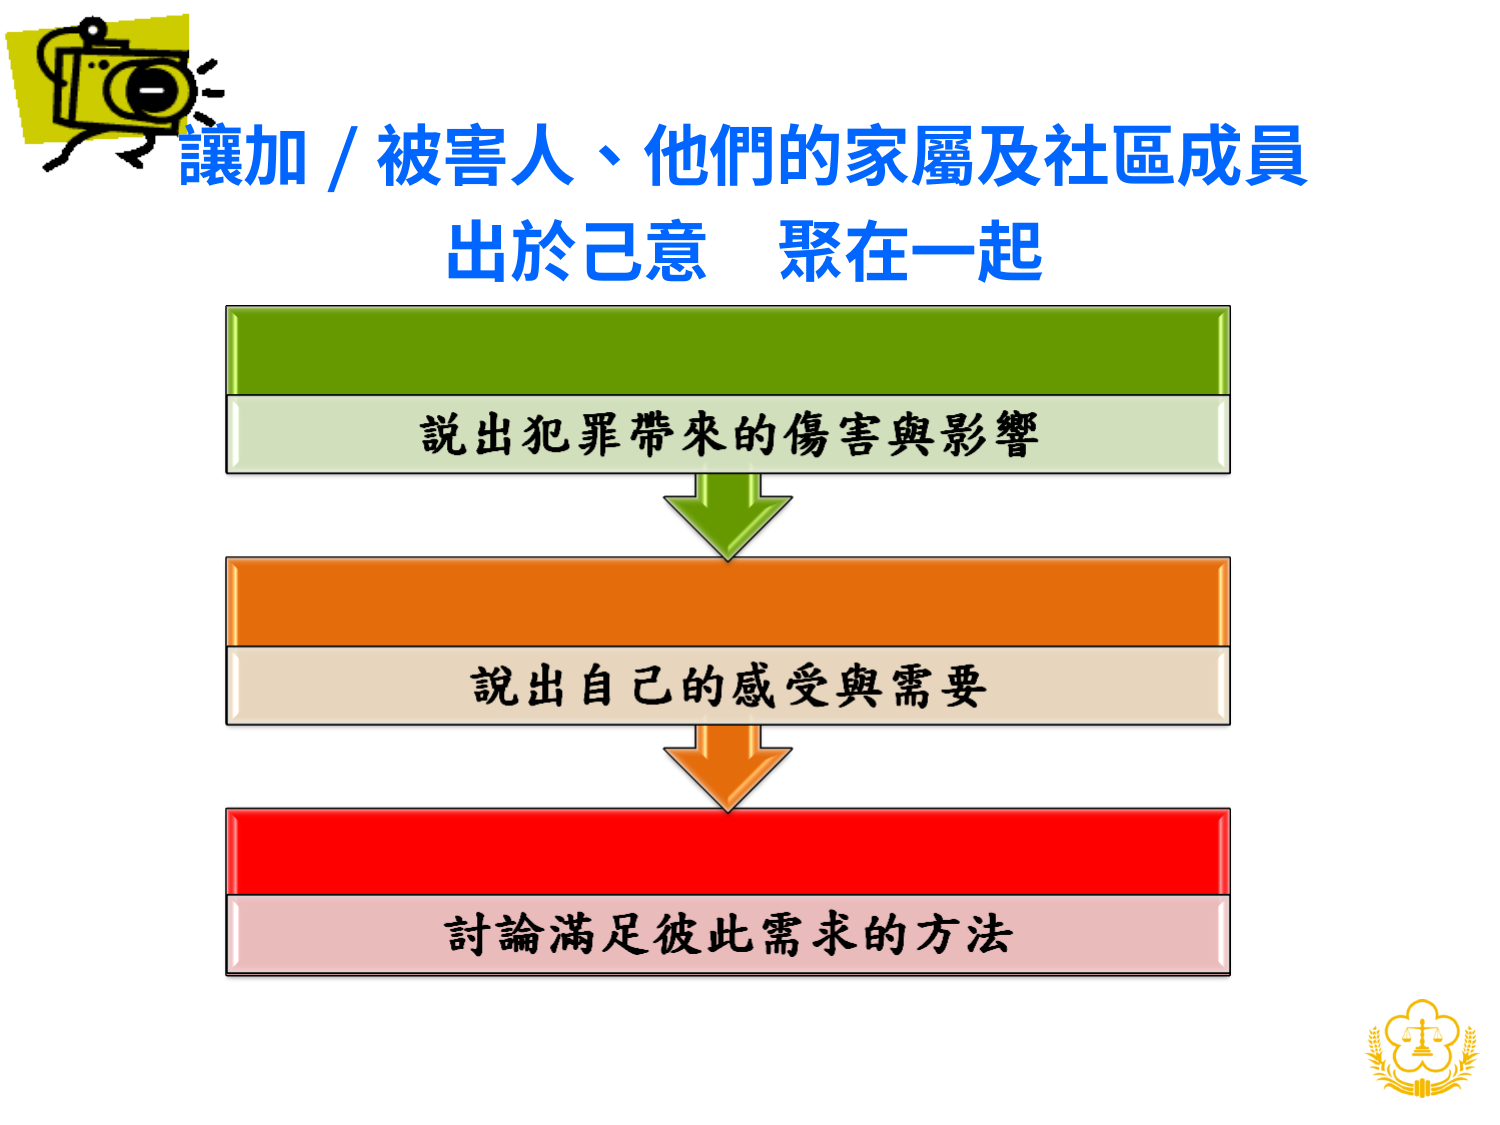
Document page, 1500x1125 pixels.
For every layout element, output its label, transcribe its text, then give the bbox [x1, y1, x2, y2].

picture [0, 0, 227, 177]
text_box 讓加/被害人、他們的家屬及社區成員 出於己意 聚在一起 [100, 90, 1388, 378]
picture [218, 302, 1238, 987]
picture [1364, 999, 1480, 1098]
